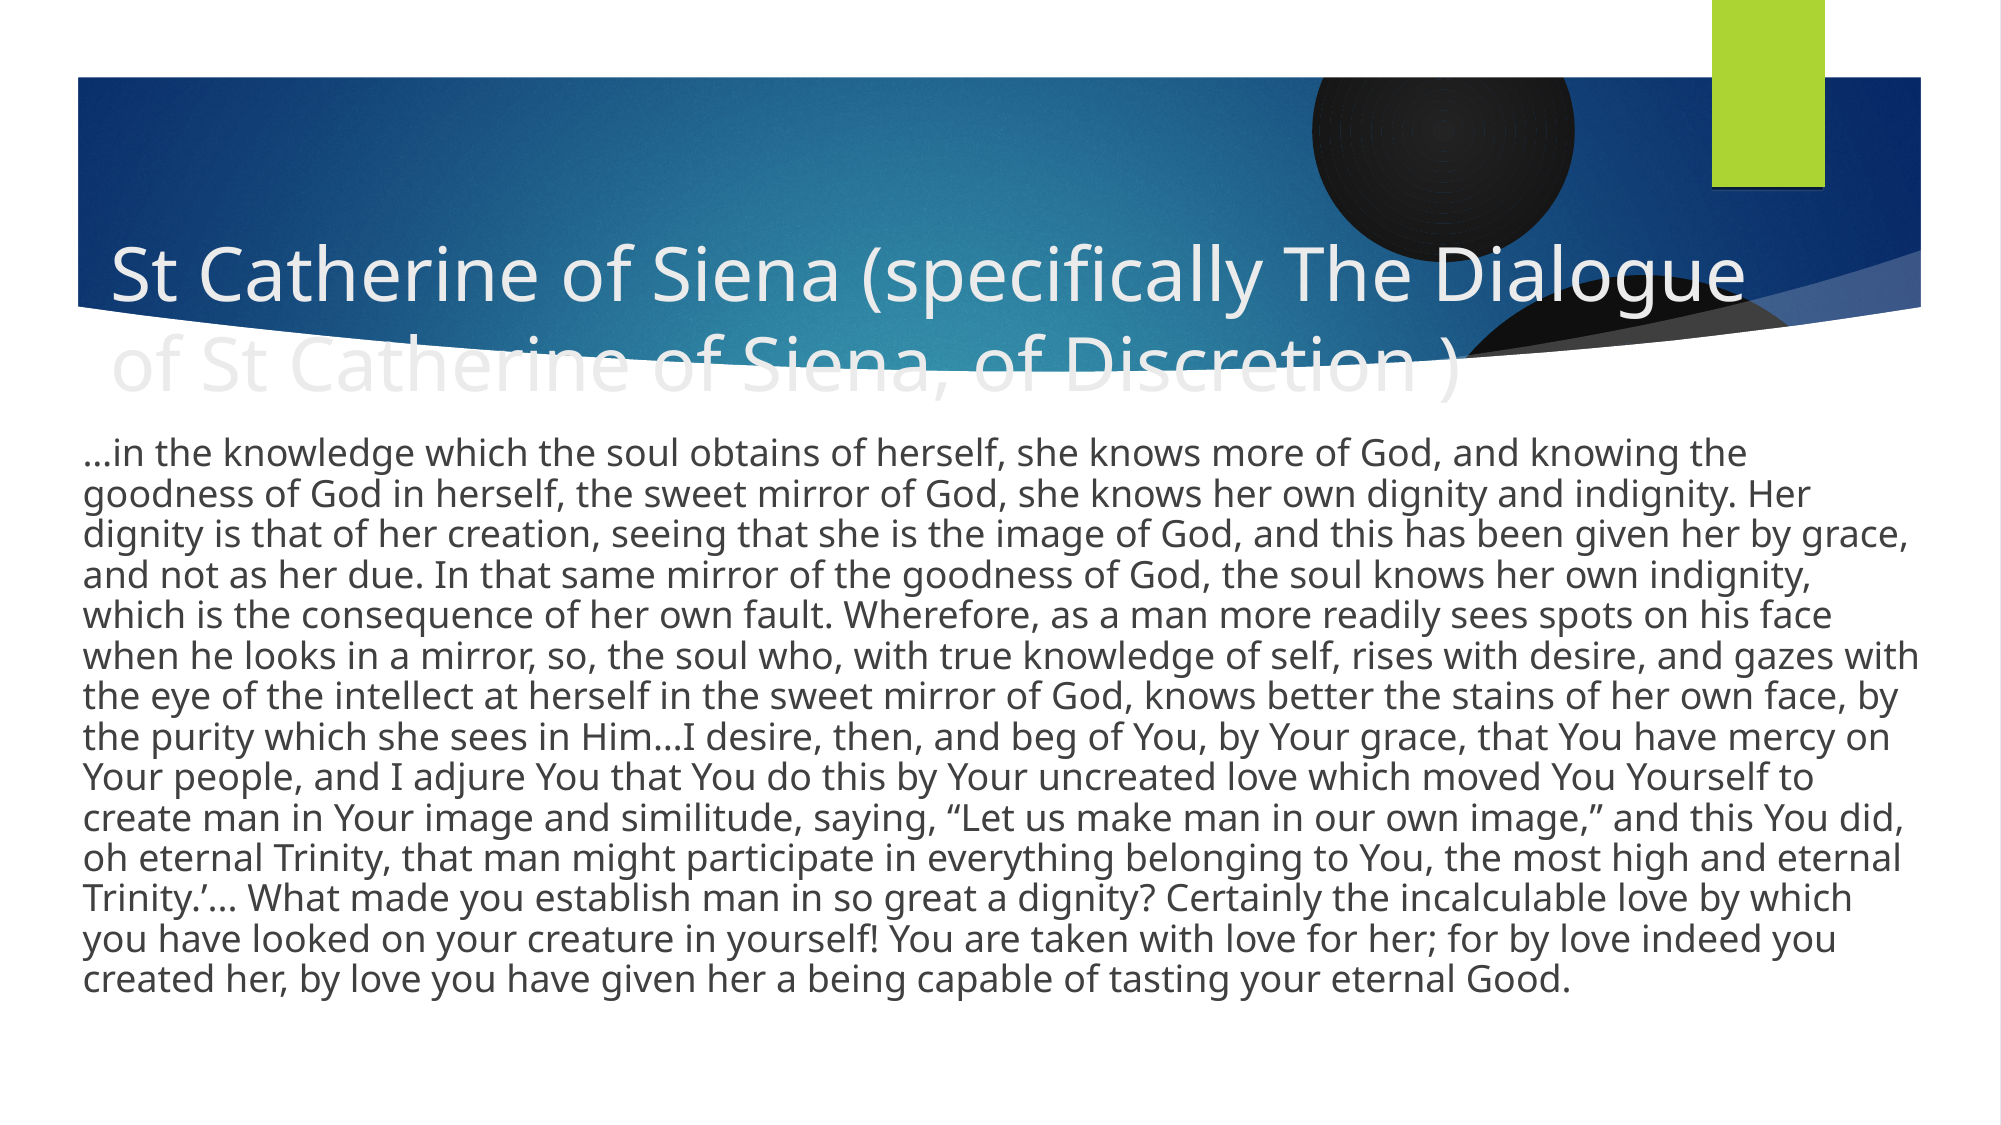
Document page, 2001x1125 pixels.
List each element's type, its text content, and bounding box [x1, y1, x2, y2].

list …in the knowledge which the soul obtains of herself, she knows more of God, and knowing the goodness of God in herself, the sweet mirror of God, she knows her own dignity and indignity. Her dignity is that of her creation, seeing that she is the image of God, and this has been given her by grace, and not as her due. In that same mirror of the goodness of God, the soul knows her own indignity, which is the consequence of her own fault. Wherefore, as a man more readily sees spots on his face when he looks in a mirror, so, the soul who, with true knowledge of self, rises with desire, and gazes with the eye of the intellect at herself in the sweet mirror of God, knows better the stains of her own face, by the purity which she sees in Him…I desire, then, and beg of You, by Your grace, that You have mercy on Your people, and I adjure You that You do this by Your uncreated love which moved You Yourself to create man in Your image and similitude, saying, “Let us make man in our own image,” and this You did, oh eternal Trinity, that man might participate in everything belonging to You, the most high and eternal Trinity.’... What made you establish man in so great a dignity? Certainly the incalculable love by which you have looked on your creature in yourself! You are taken with love for her; for by love indeed you created her, by love you have given her a being capable of tasting your eternal Good. [67, 427, 1942, 1061]
title St Catherine of Siena (specifically The Dialogue of St Catherine of Siena, of Discretion ) [95, 218, 1853, 335]
